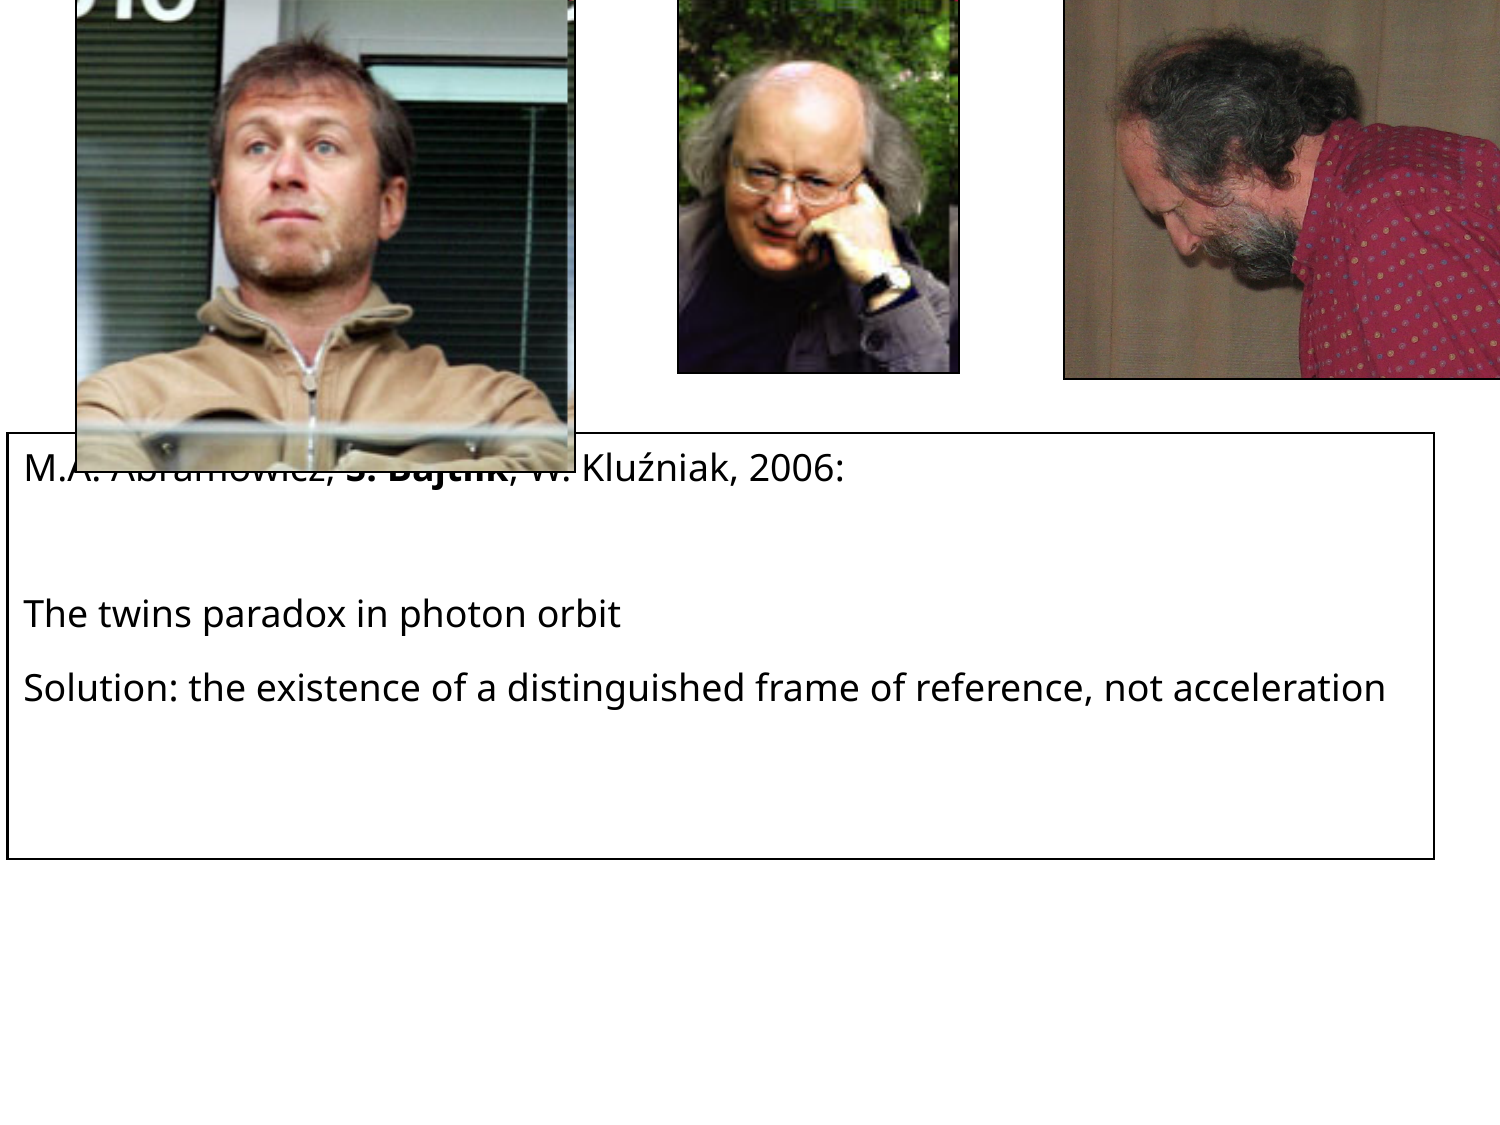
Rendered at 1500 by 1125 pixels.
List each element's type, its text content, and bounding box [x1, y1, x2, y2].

picture [76, 0, 574, 472]
picture [679, 0, 958, 373]
text_box M.A. Abramowicz, S. Bajtlik, W. Kluźniak, 2006: The twins paradox in photon orbit Solution: the existence of a distinguished frame of reference, not acceleration [7, 432, 1434, 814]
picture [1064, 0, 1500, 379]
